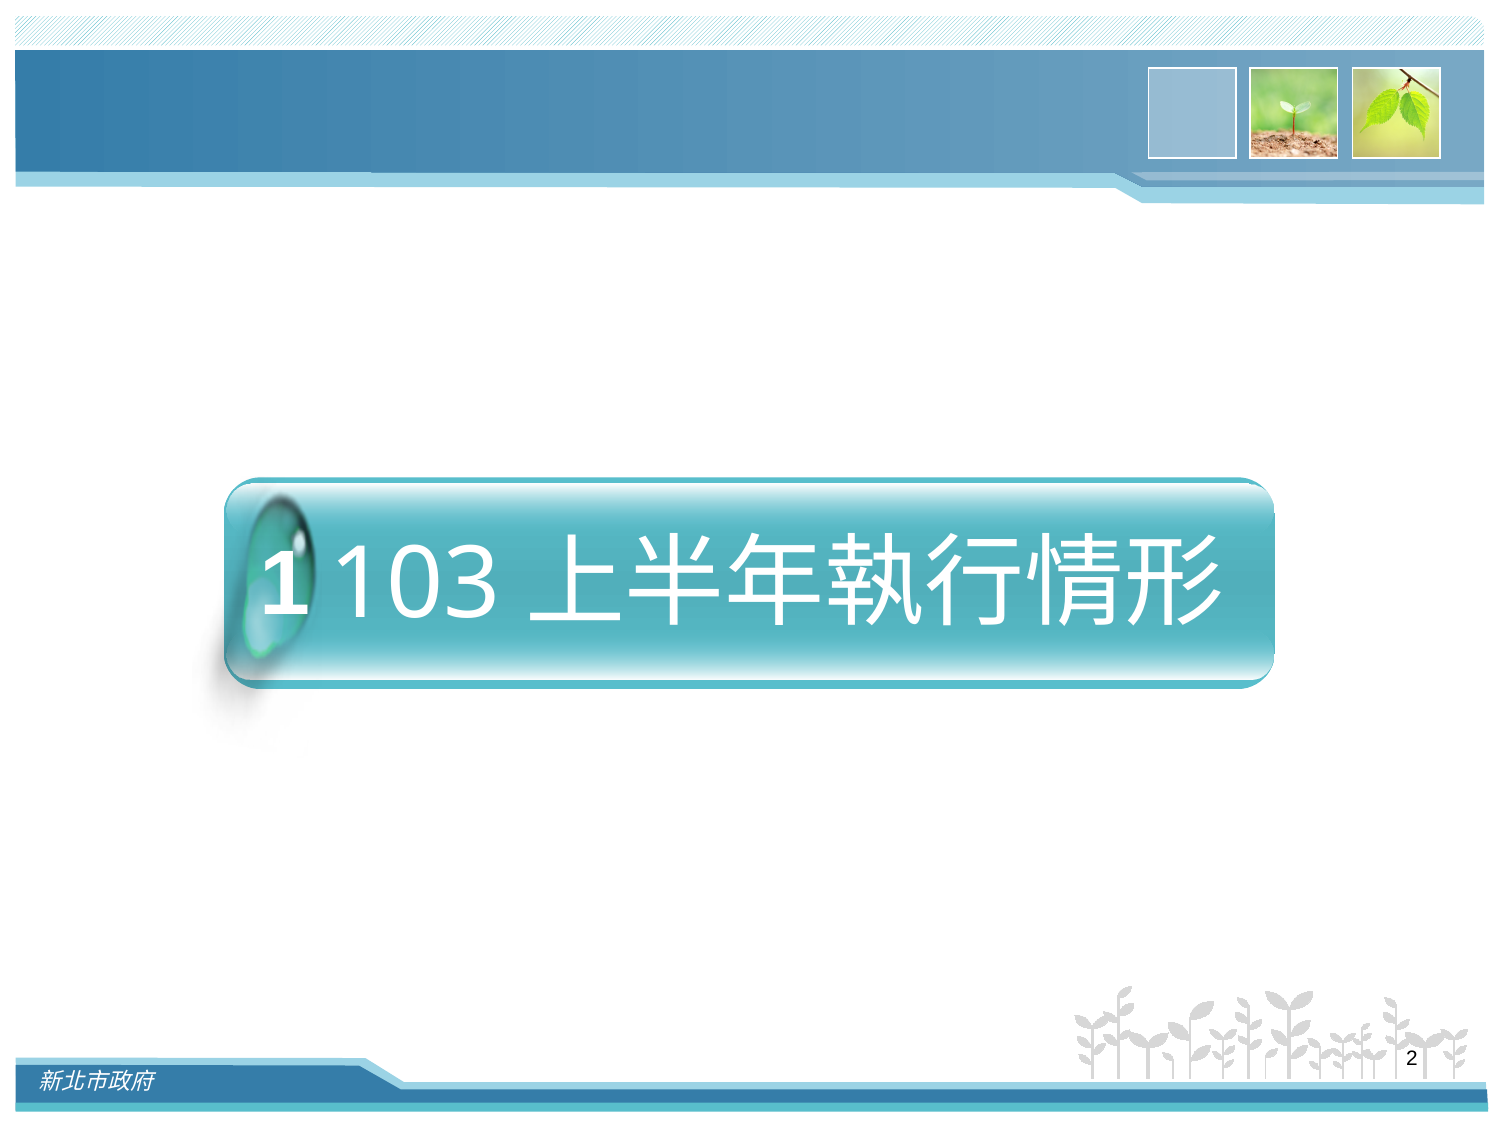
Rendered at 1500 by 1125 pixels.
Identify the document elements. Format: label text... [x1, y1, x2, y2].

text_box 1 [244, 515, 307, 641]
title [75, 39, 1138, 182]
slide_number <編號> [1167, 1037, 1433, 1085]
picture [191, 476, 322, 769]
text_box [322, 477, 1275, 690]
picture [1353, 69, 1439, 157]
picture [1251, 69, 1337, 157]
text_box 103上半年執行情形 [322, 510, 1252, 646]
